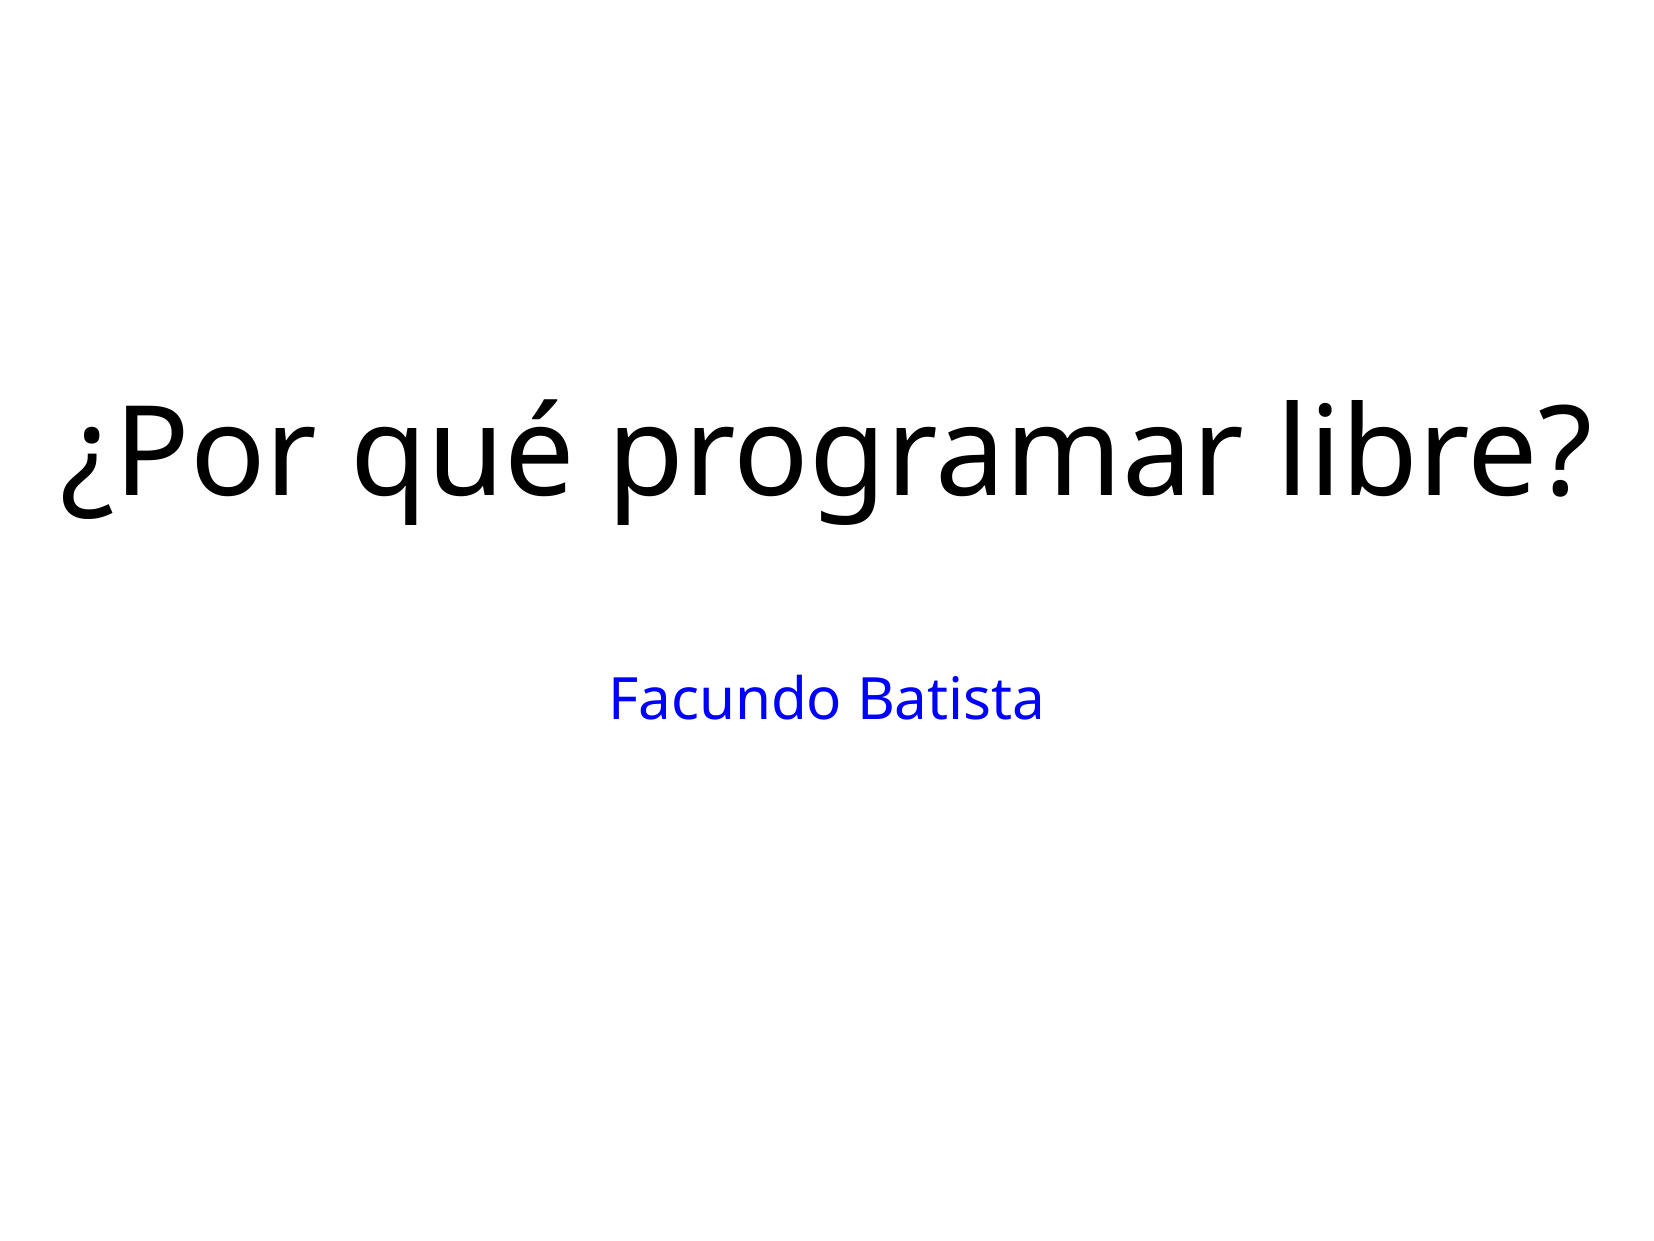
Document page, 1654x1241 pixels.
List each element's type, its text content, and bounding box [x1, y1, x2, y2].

text_box Facundo Batista [0, 649, 1654, 881]
text_box ¿Por qué programar libre? [0, 354, 1654, 586]
